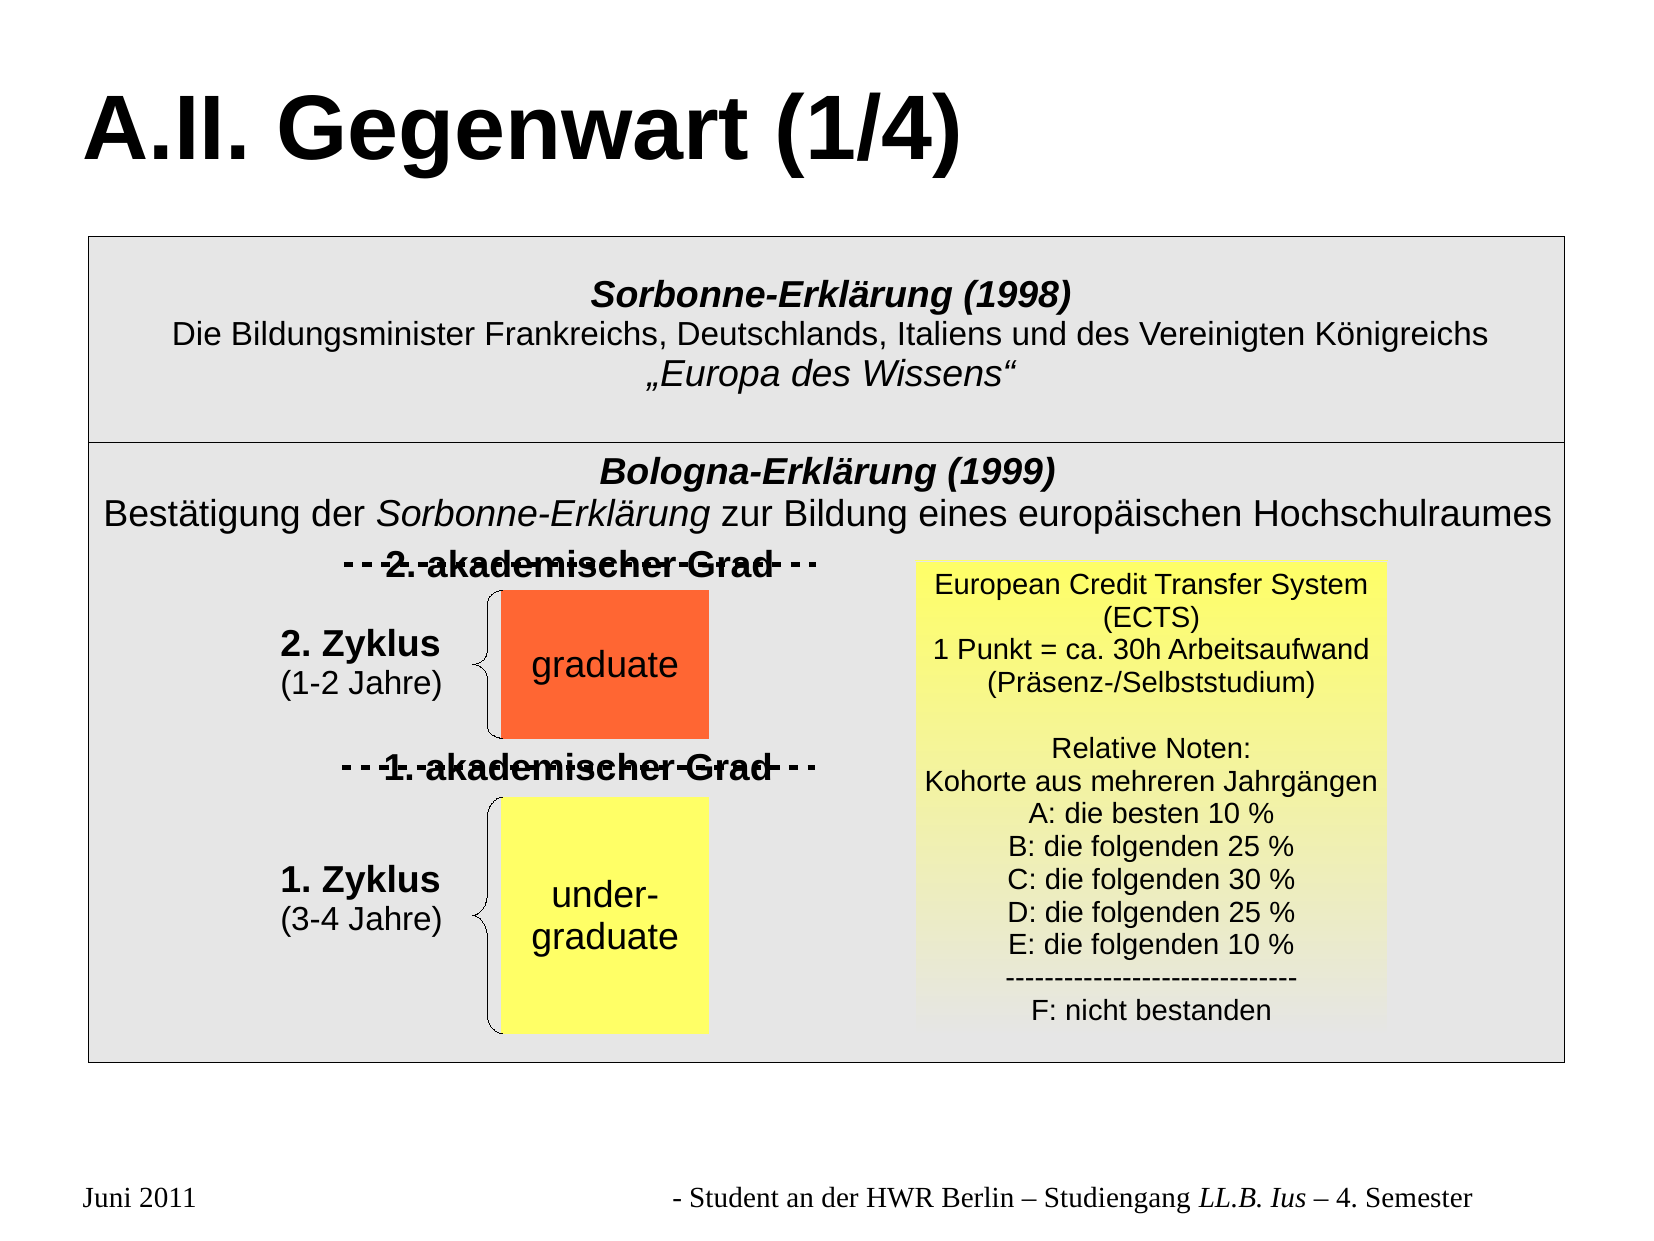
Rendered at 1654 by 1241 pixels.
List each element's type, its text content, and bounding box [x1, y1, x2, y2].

text_box European Credit Transfer System (ECTS) 1 Punkt = ca. 30h Arbeitsaufwand (Präsenz-/Selbststudium) Relative Noten: Kohorte aus mehreren Jahrgängen A: die besten 10 % B: die folgenden 25 % C: die folgenden 30 % D: die folgenden 25 % E: die folgenden 10 % ------------------------------ F: nicht bestanden [915, 561, 1388, 1034]
text_box 2. Zyklus (1-2 Jahre) [265, 614, 458, 709]
text_box 1. Zyklus (3-4 Jahre) [265, 851, 458, 945]
text_box Bologna-Erklärung (1999) Bestätigung der Sorbonne-Erklärung zur Bildung eines europäischen Hochschulraumes [88, 442, 1567, 542]
text_box graduate [501, 590, 709, 739]
title A.II. Gegenwart (1/4) [82, 49, 1571, 207]
text_box under- graduate [501, 797, 709, 1034]
text_box Sorbonne-Erklärung (1998) Die Bildungsminister Frankreichs, Deutschlands, Italiens und des Vereinigten Königreichs „Europa des Wissens“ [157, 265, 1506, 402]
text_box [88, 236, 1565, 442]
text_box [88, 542, 1565, 1063]
